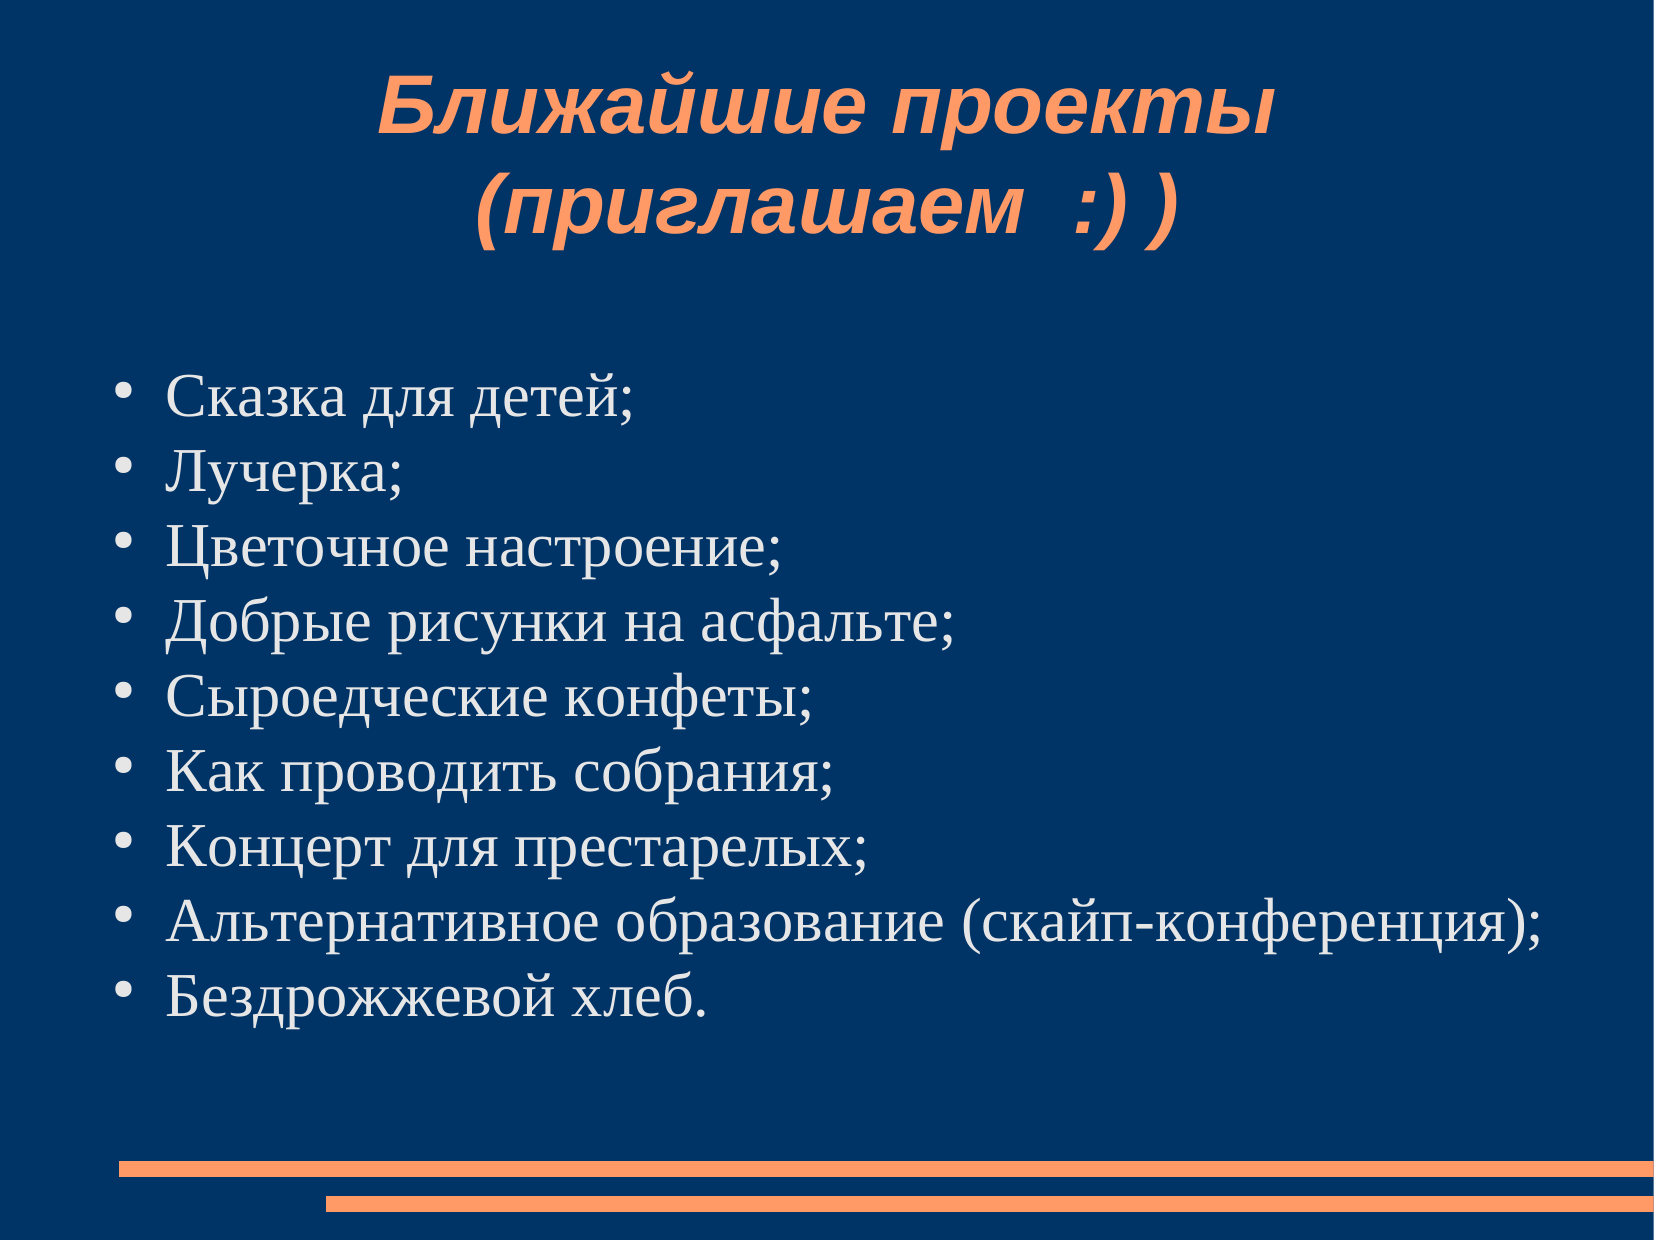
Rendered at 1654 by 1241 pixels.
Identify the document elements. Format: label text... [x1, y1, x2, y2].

list Сказка для детей; Лучерка; Цветочное настроение; Добрые рисунки на асфальте; Сыроедческие конфеты; Как проводить собрания; Концерт для престарелых; Альтернативное образование (скайп-конференция); Бездрожжевой хлеб. [76, 354, 1565, 1173]
title Ближайшие проекты (приглашаем :) ) [121, 46, 1534, 254]
